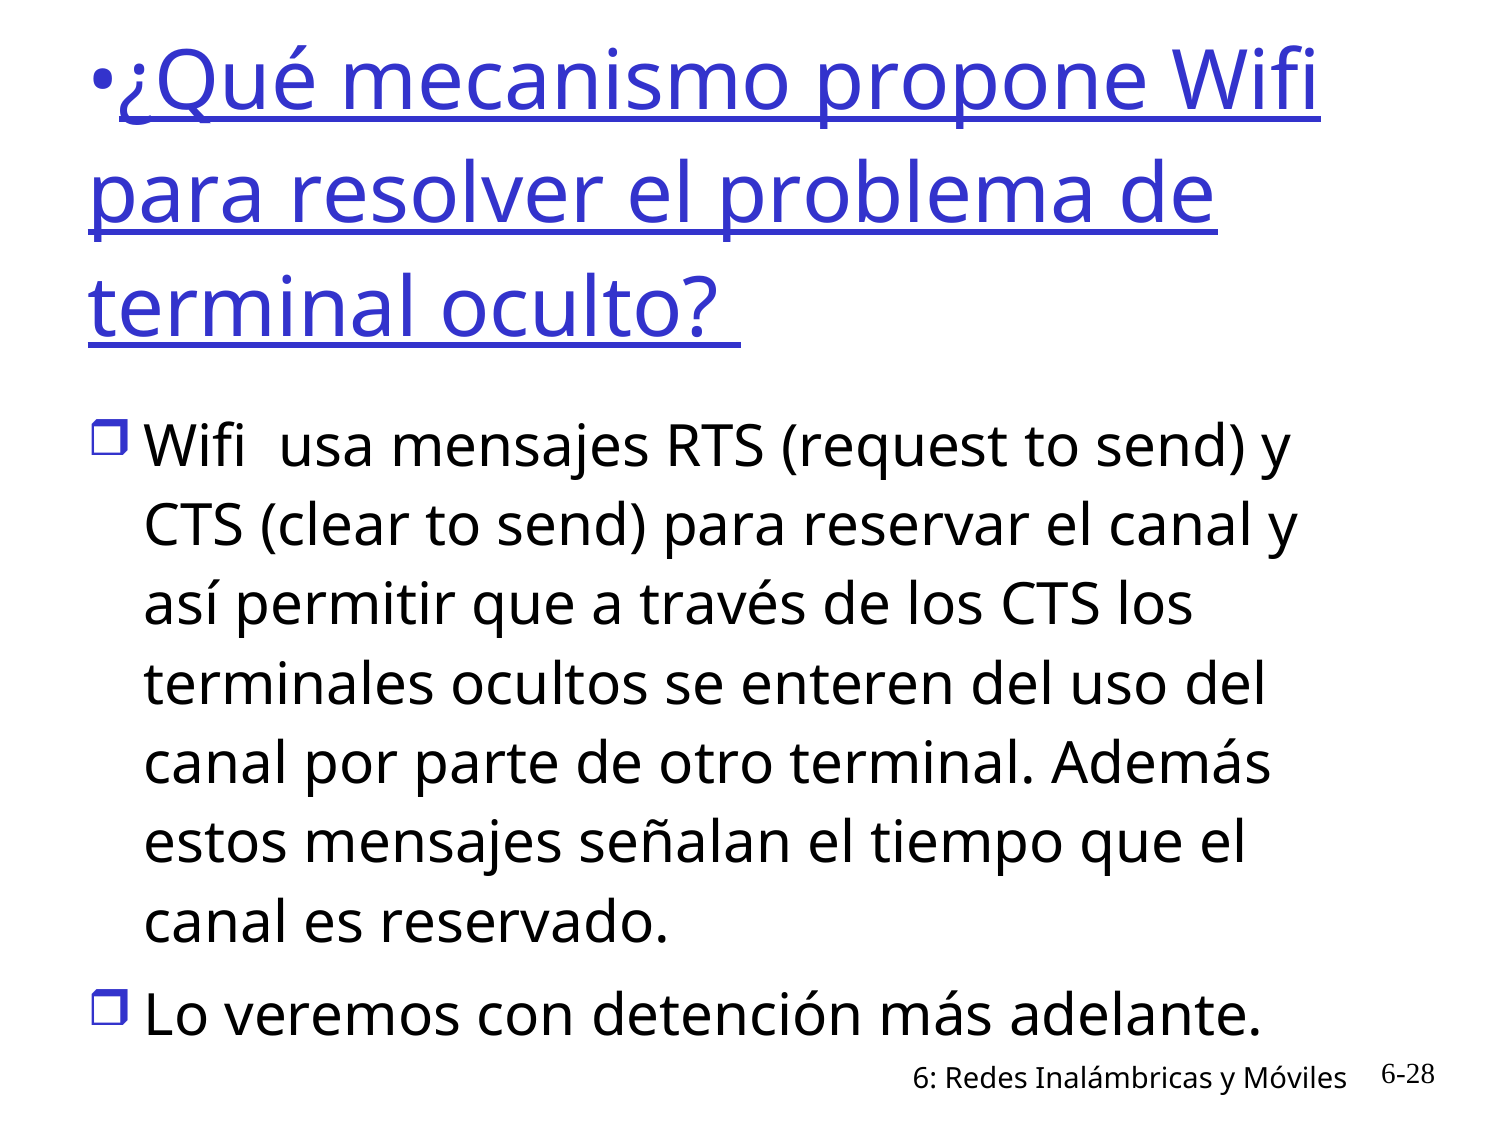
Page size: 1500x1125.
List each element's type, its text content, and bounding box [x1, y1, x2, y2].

title ¿Qué mecanismo propone Wifi para resolver el problema de terminal oculto? [87, 44, 1363, 337]
list Wifi usa mensajes RTS (request to send) y CTS (clear to send) para reservar el canal y así permitir que a través de los CTS los terminales ocultos se enteren del uso del canal por parte de otro terminal. Además estos mensajes señalan el tiempo que el canal es reservado. Lo veremos con detención más adelante. [87, 404, 1363, 1057]
